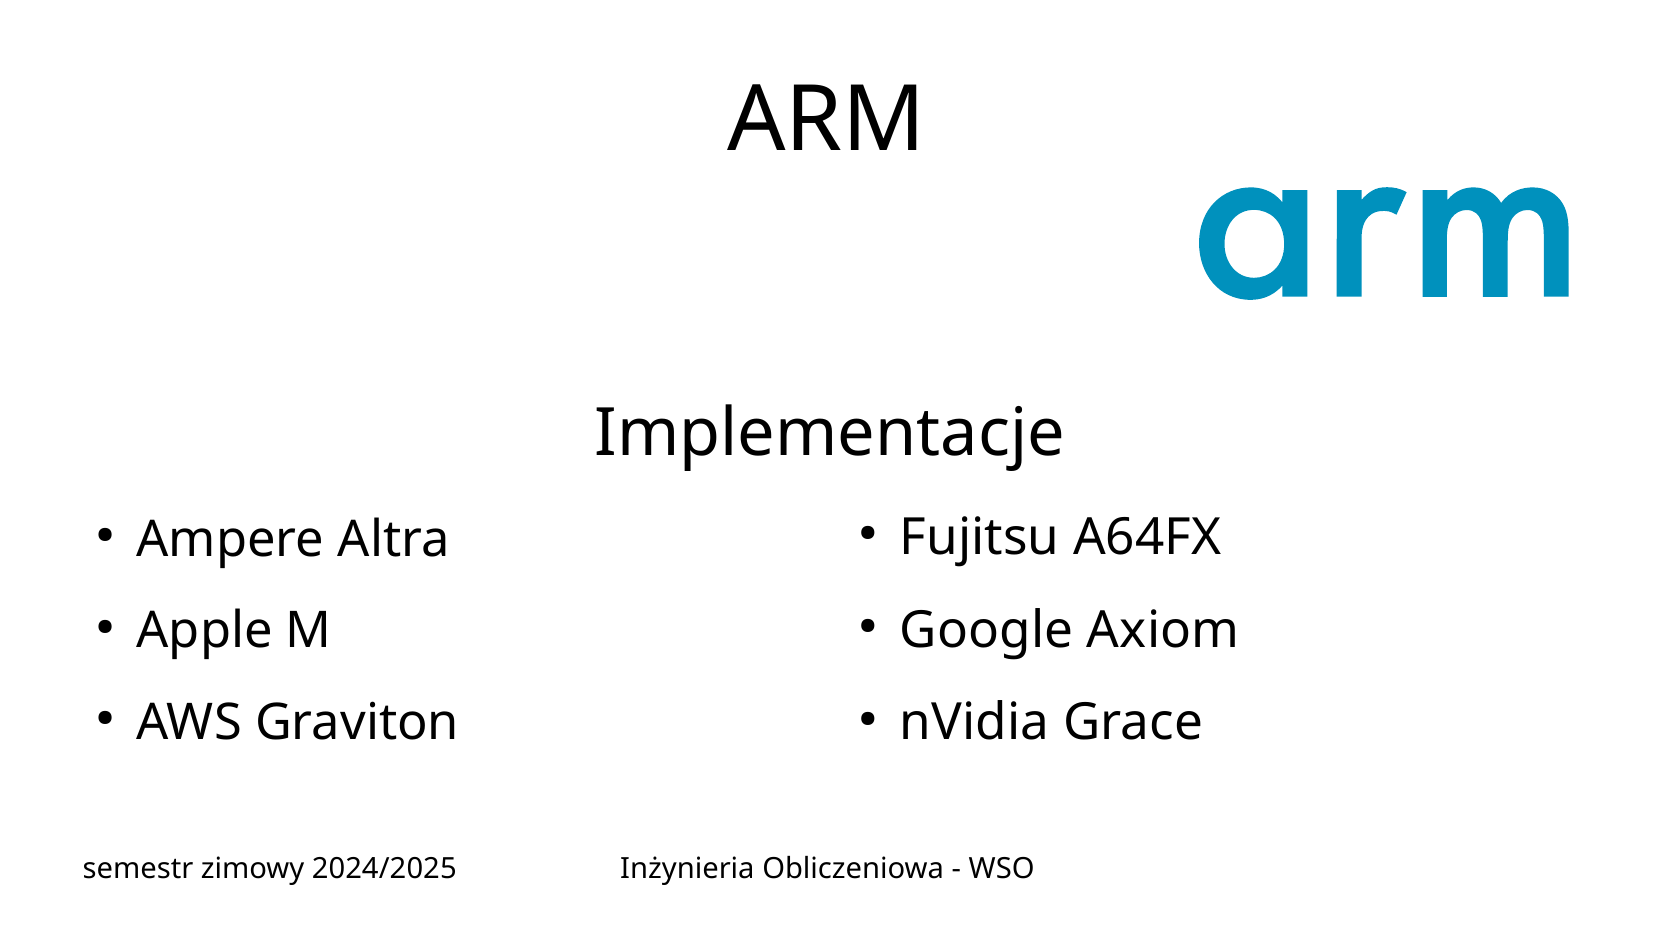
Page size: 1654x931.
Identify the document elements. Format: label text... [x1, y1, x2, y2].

title ARM [82, 37, 1571, 193]
list Implementacje [88, 383, 1572, 475]
picture [1197, 185, 1570, 302]
list Fujitsu A64FX Google Axiom nVidia Grace [845, 499, 1572, 757]
list Ampere Altra Apple M AWS Graviton [82, 501, 809, 758]
